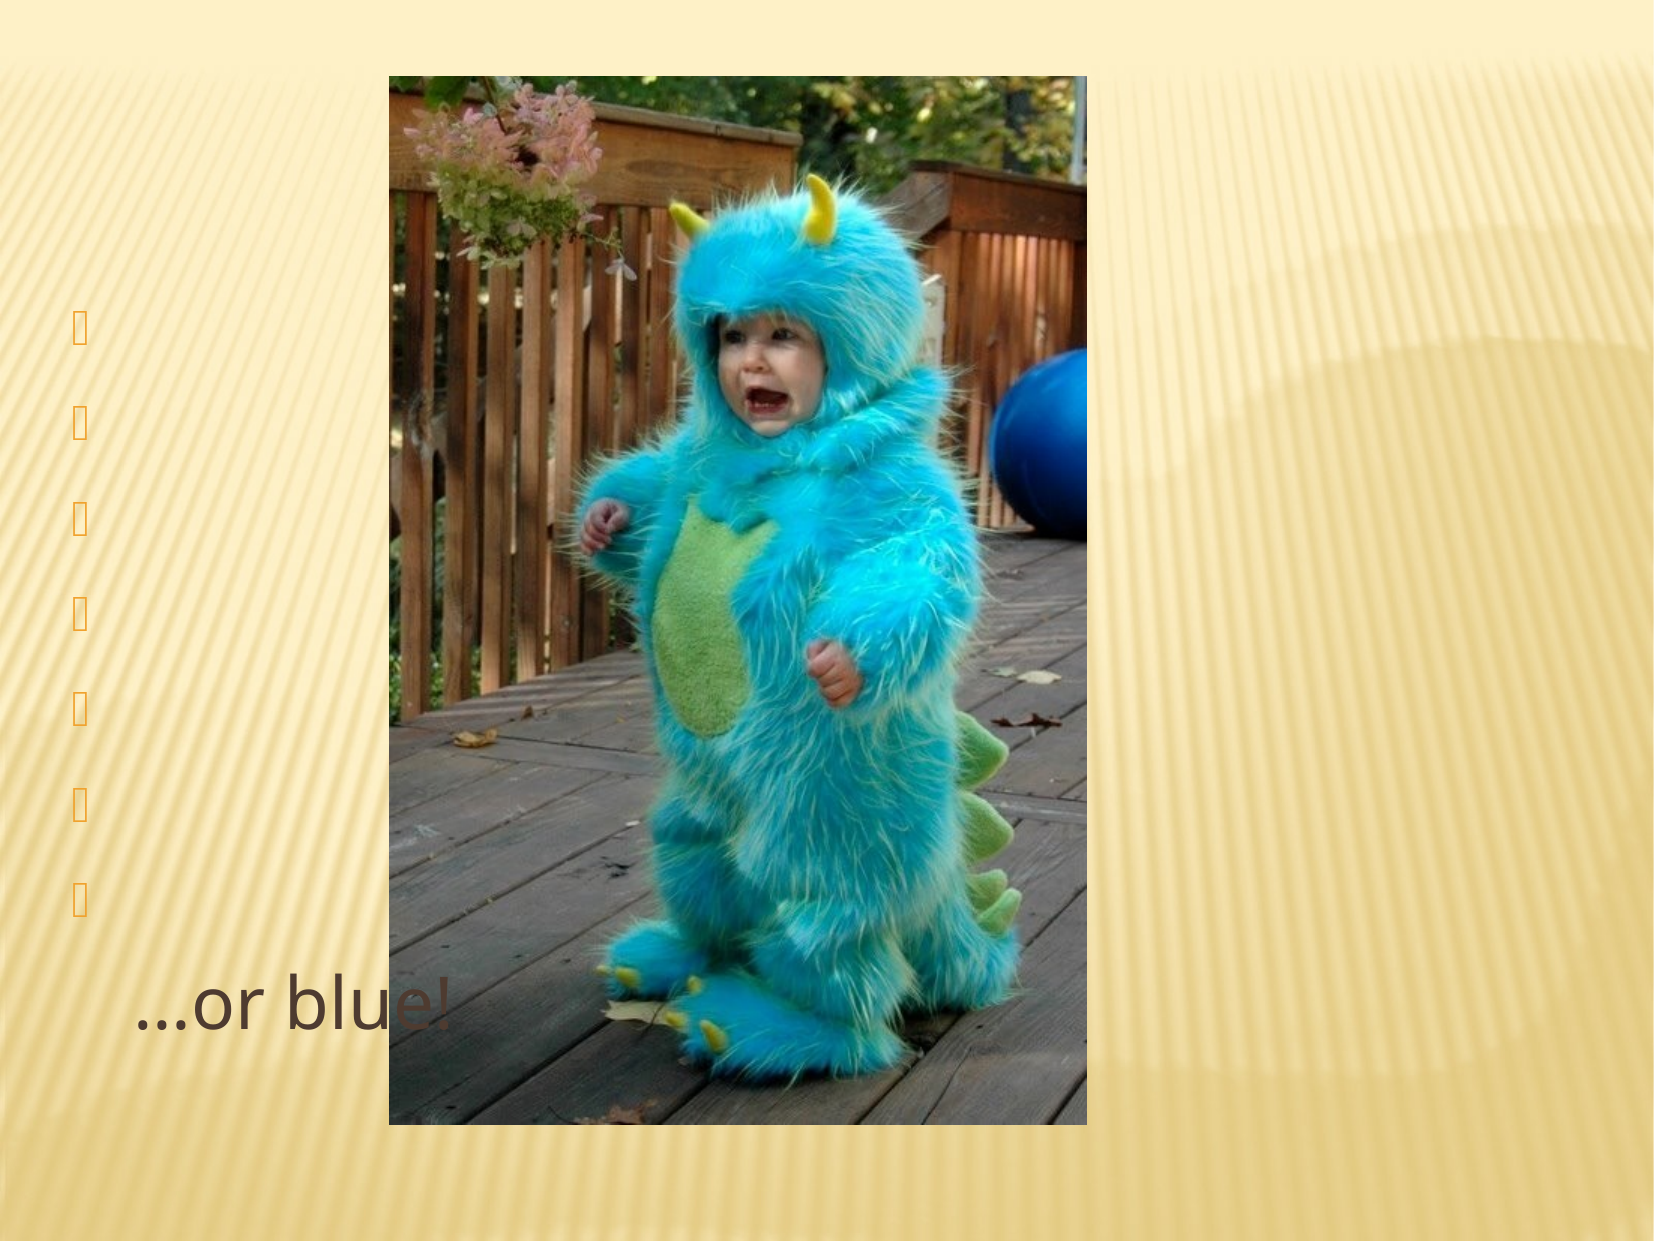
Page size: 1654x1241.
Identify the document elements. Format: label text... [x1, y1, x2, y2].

picture [389, 1100, 1087, 1125]
list …or blue! [55, 281, 1627, 1100]
picture [389, 76, 1087, 281]
